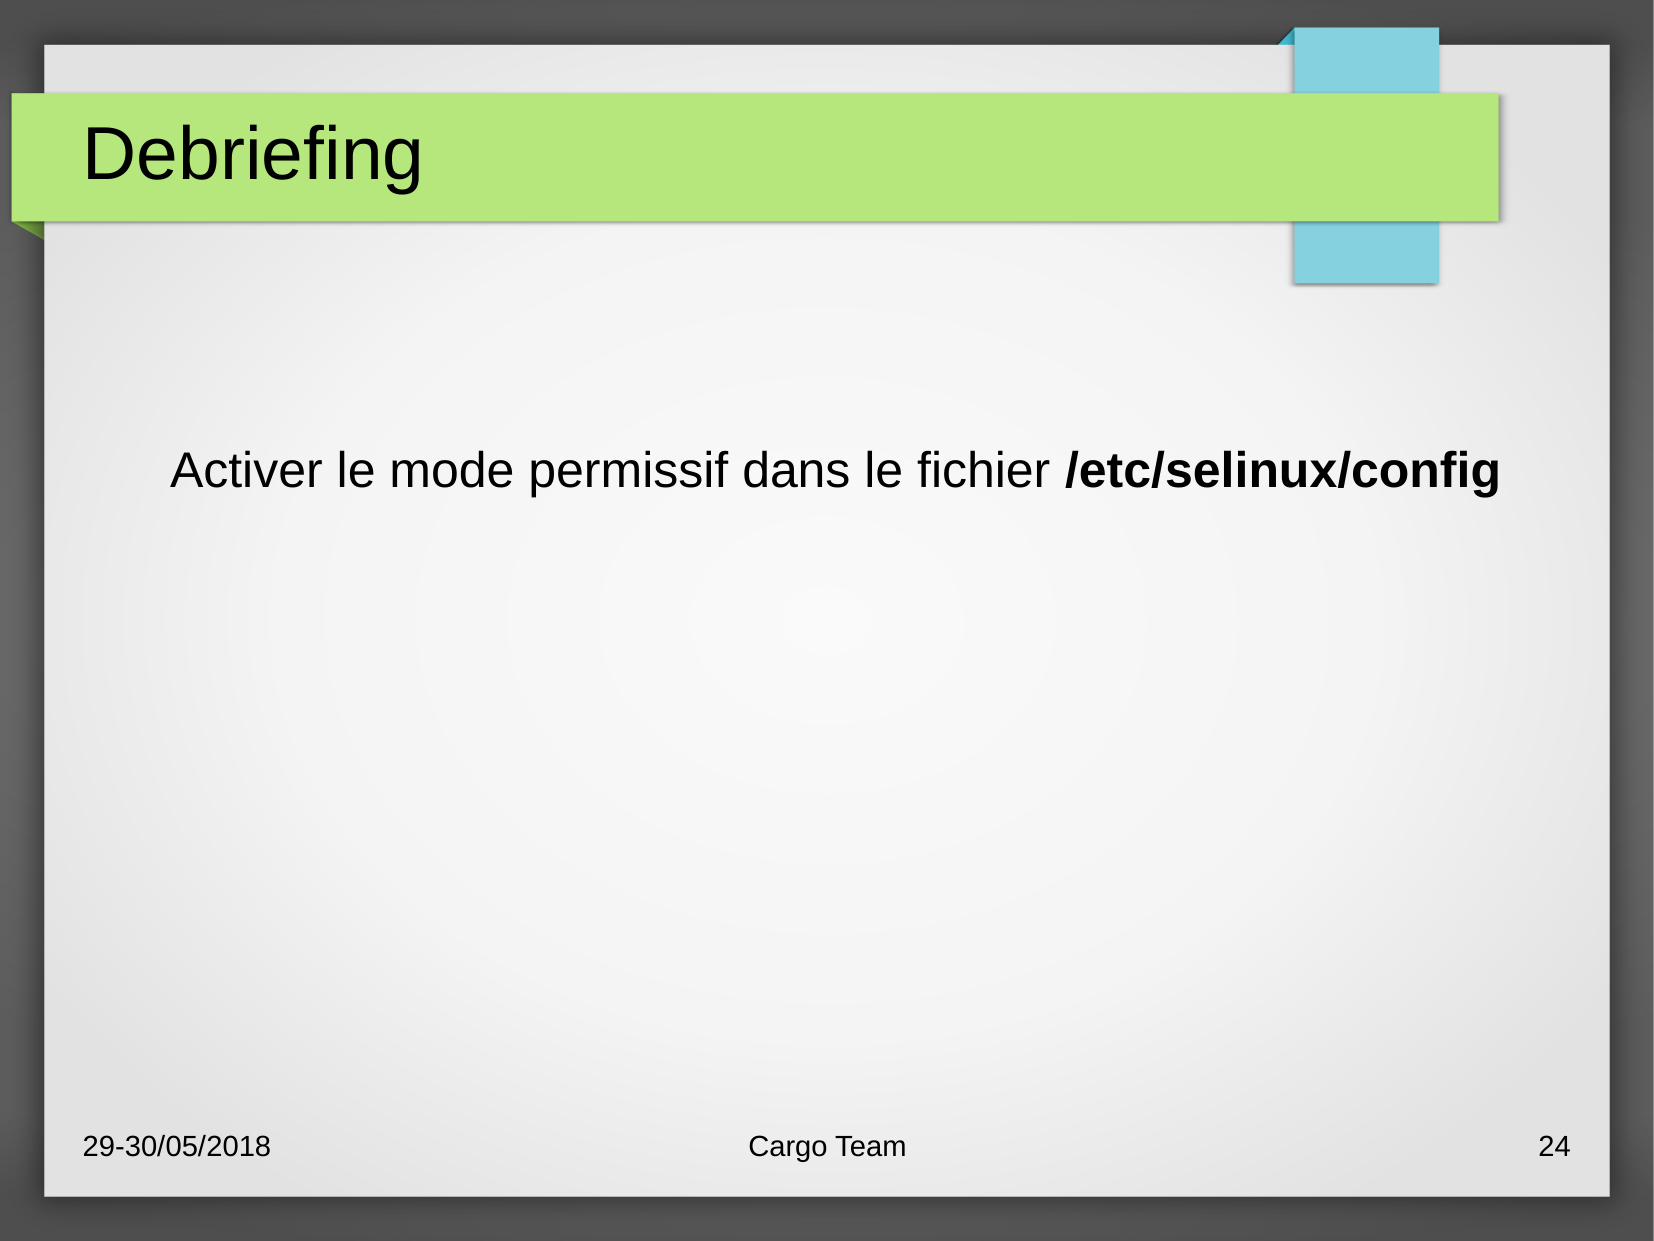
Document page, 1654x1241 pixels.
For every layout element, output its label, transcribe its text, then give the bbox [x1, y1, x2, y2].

picture [0, 0, 1654, 1241]
title Debriefing [82, 94, 1264, 213]
text_box Activer le mode permissif dans le fichier /etc/selinux/config [120, 435, 1531, 544]
